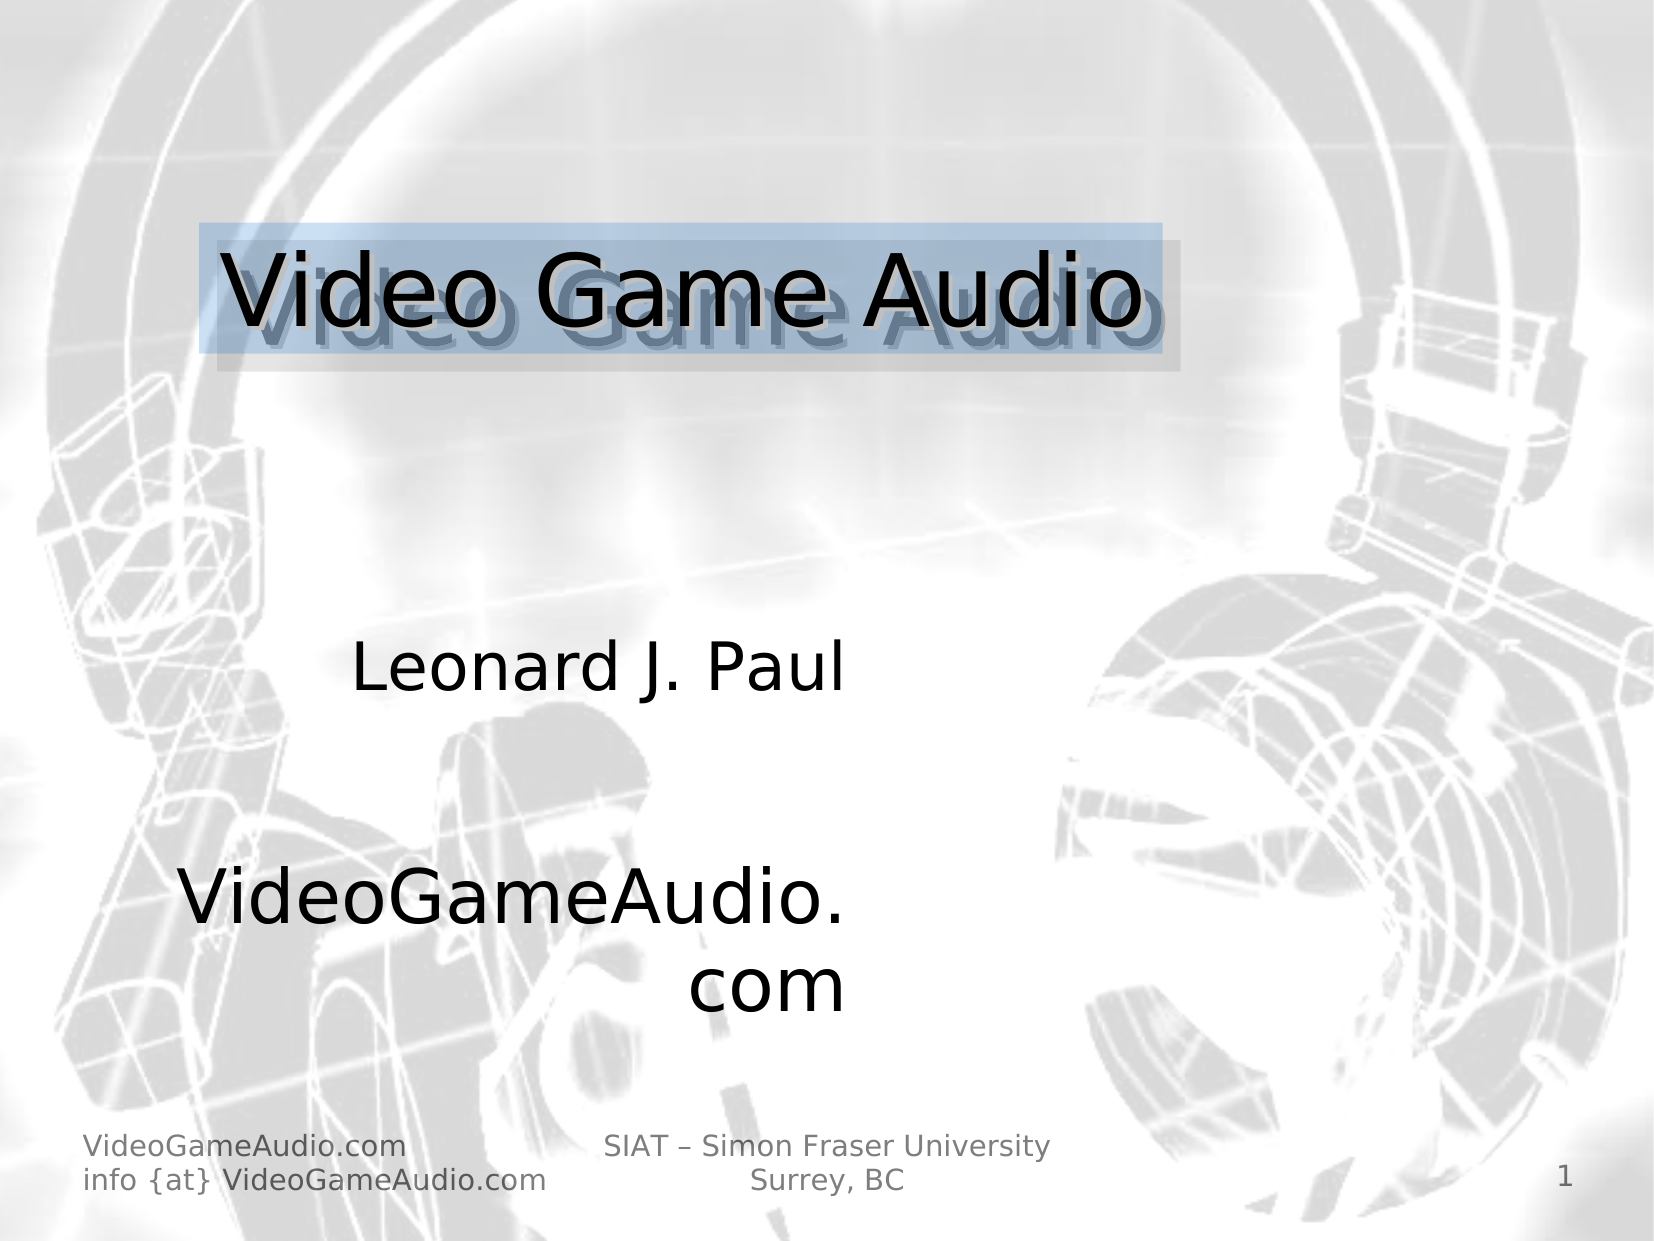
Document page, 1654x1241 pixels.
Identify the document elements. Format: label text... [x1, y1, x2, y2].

text_box Leonard J. Paul VideoGameAudio.com [158, 618, 863, 1032]
picture [0, 0, 1654, 1241]
text_box Video Game Audio [199, 222, 1163, 354]
